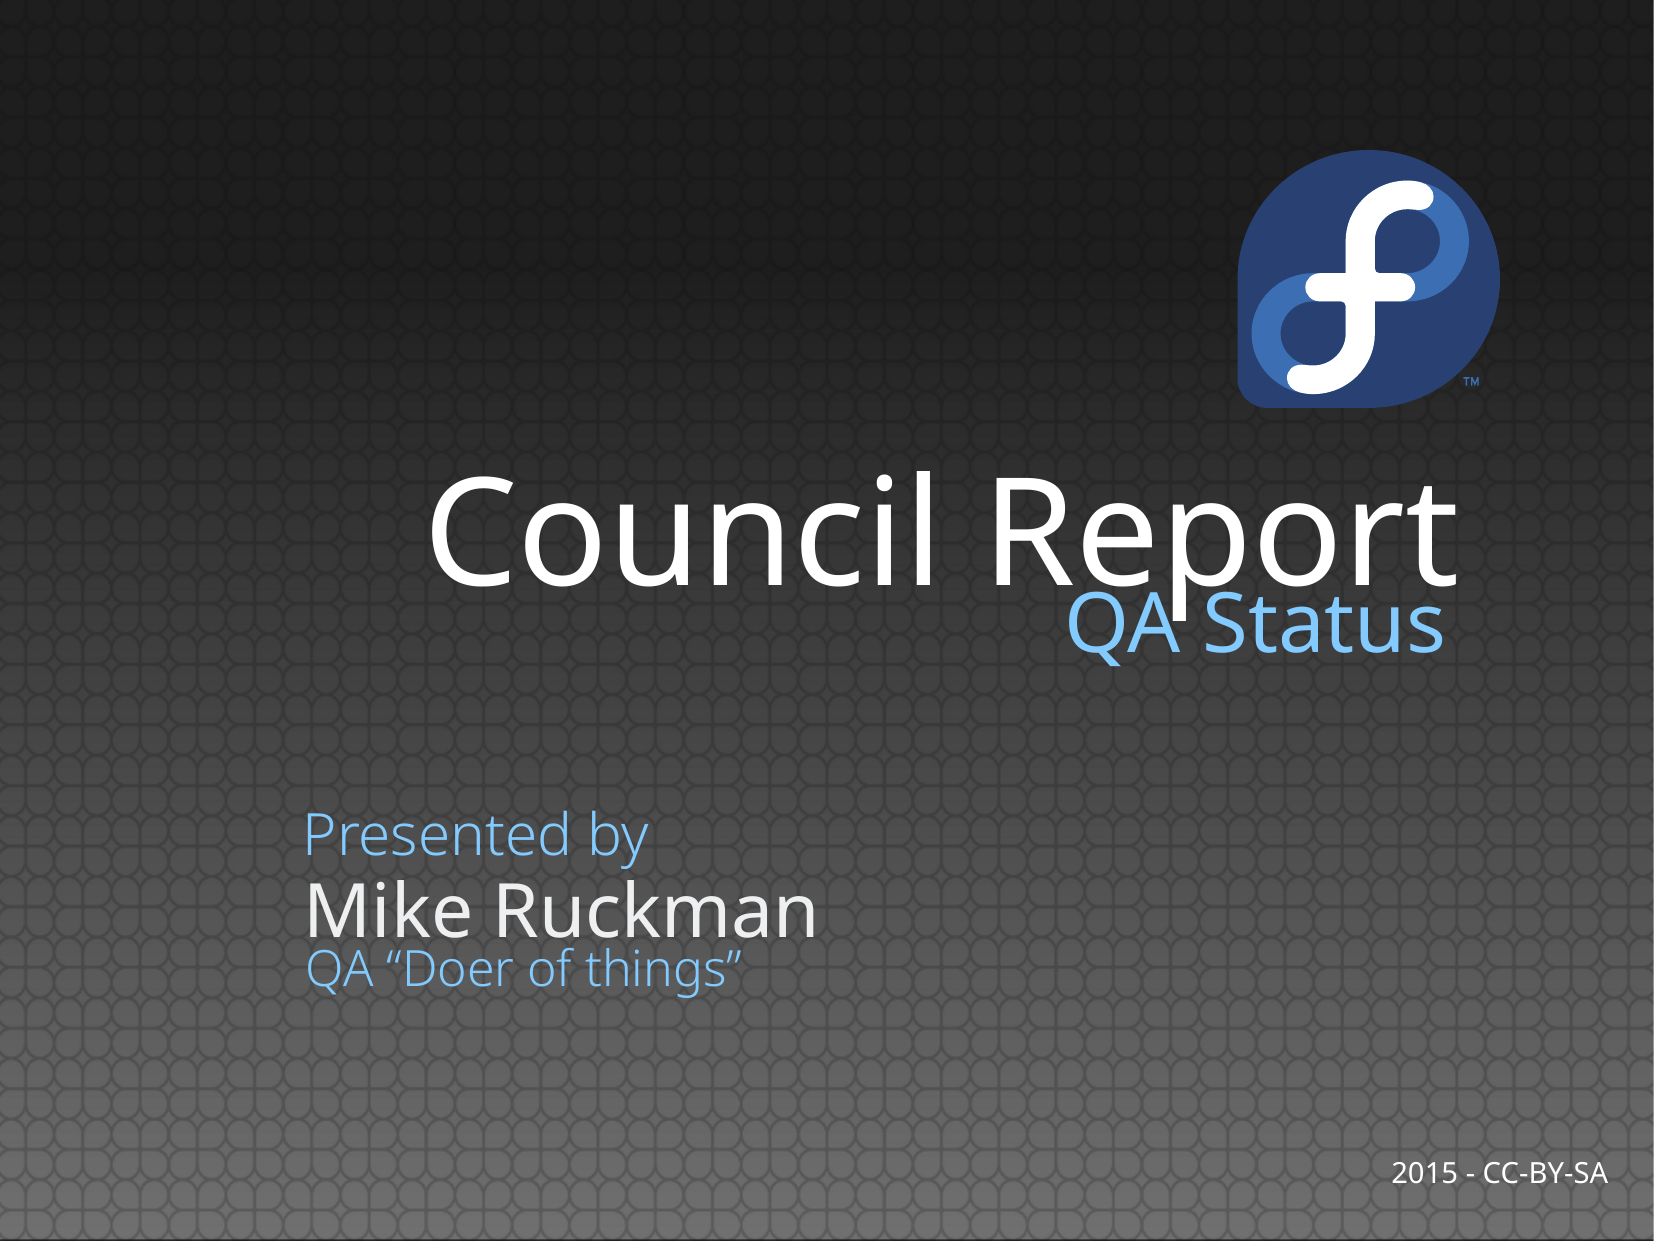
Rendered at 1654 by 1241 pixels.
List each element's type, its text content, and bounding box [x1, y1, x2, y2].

text_box Presented by [288, 785, 699, 869]
subtitle QA Status [100, 607, 1447, 669]
picture [0, 0, 1654, 1241]
text_box QA “Doer of things” [290, 925, 814, 1057]
text_box 2015 - CC-BY-SA [64, 1144, 1624, 1229]
text_box Mike Ruckman [289, 849, 1034, 952]
text_box Council Report [37, 417, 1475, 607]
